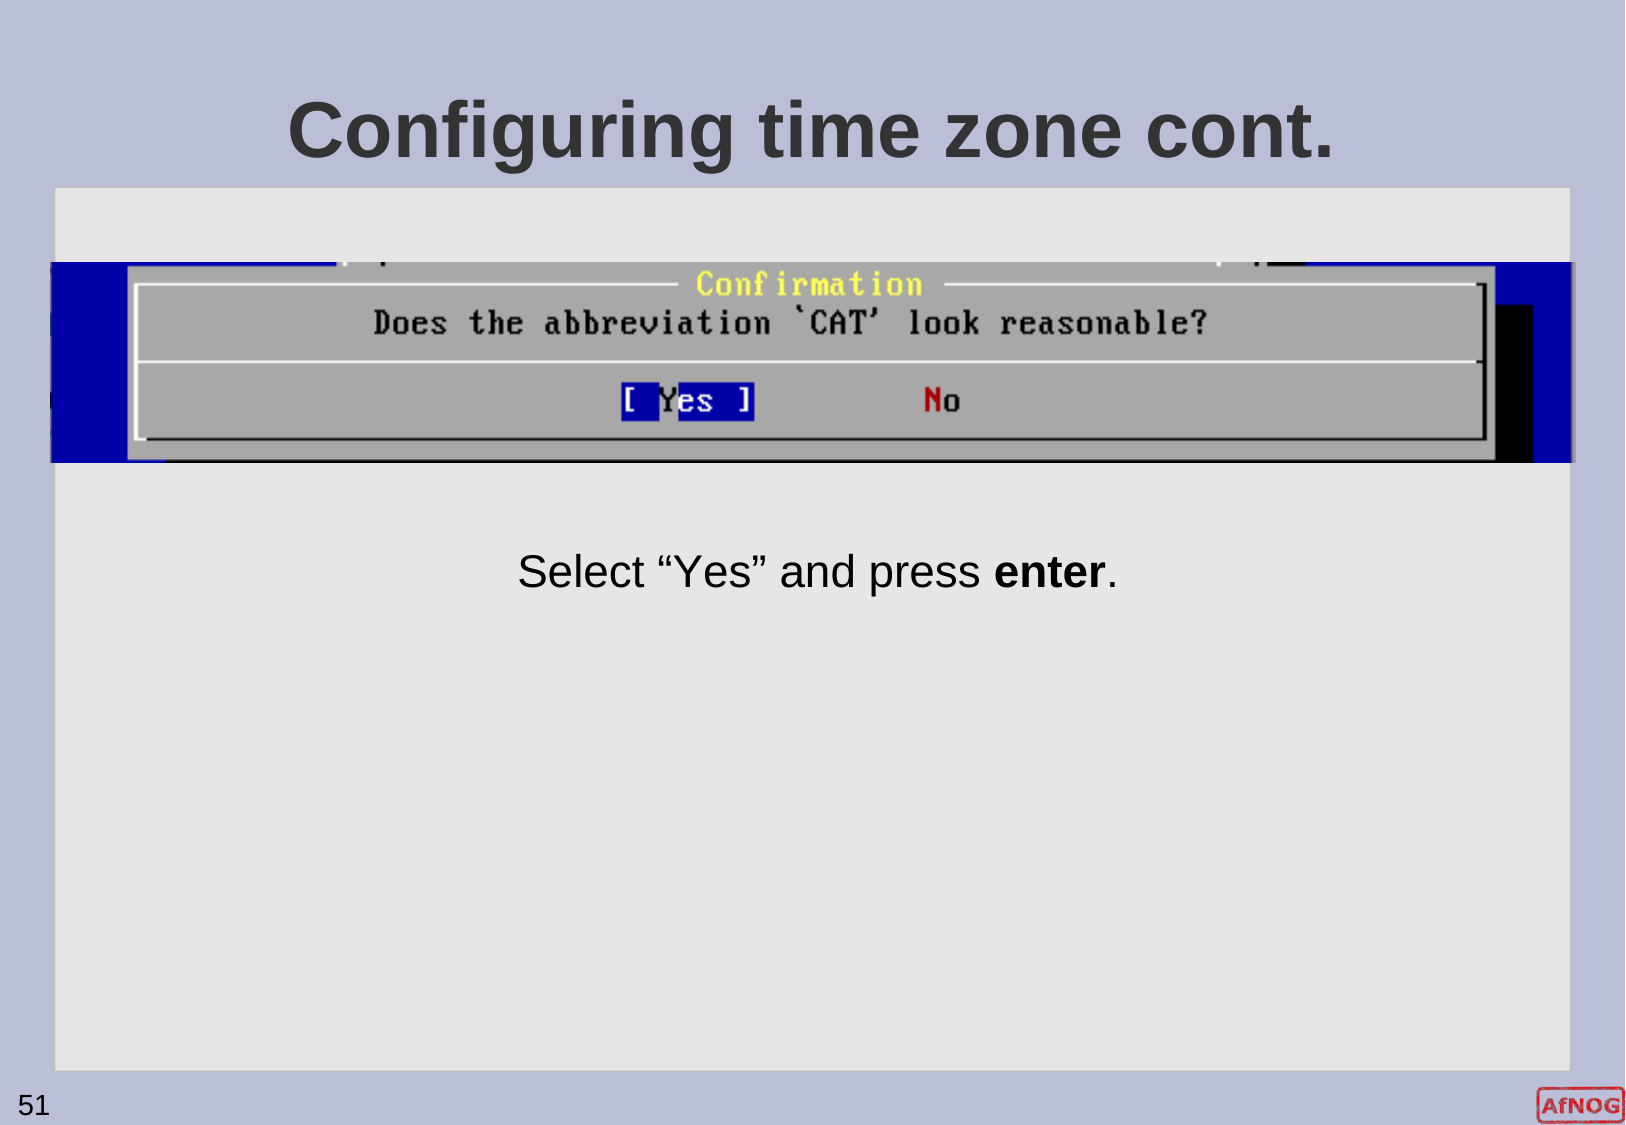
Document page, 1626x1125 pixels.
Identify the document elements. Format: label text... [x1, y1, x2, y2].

picture [1535, 1085, 1626, 1125]
title Configuring time zone cont. [54, 44, 1571, 215]
text_box Select “Yes” and press enter. [153, 537, 1483, 604]
picture [50, 262, 1576, 463]
